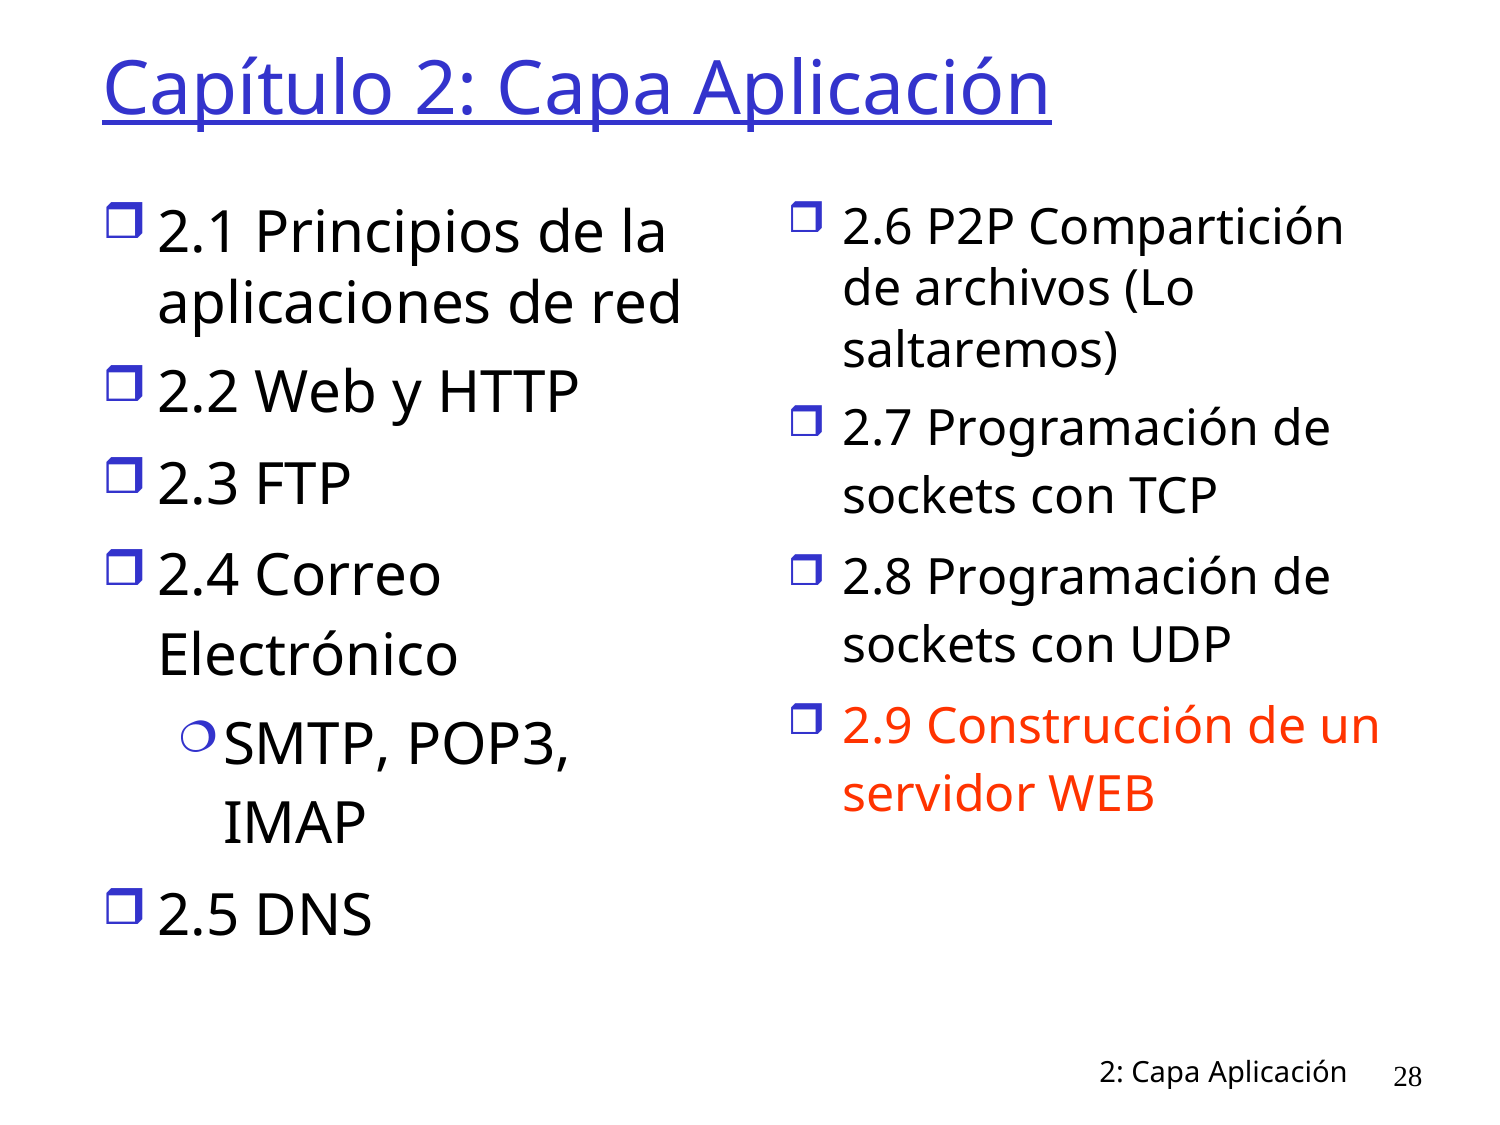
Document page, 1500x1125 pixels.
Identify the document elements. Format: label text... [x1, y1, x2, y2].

list 2.1 Principios de la aplicaciones de red 2.2 Web y HTTP 2.3 FTP 2.4 Correo Electrónico SMTP, POP3, IMAP 2.5 DNS [87, 187, 741, 1066]
title Capítulo 2: Capa Aplicación [87, 15, 1426, 158]
list 2.6 P2P Compartición de archivos (Lo saltaremos)‏ 2.7 Programación de sockets con TCP 2.8 Programación de sockets con UDP 2.9 Construcción de un servidor WEB [772, 187, 1426, 1066]
